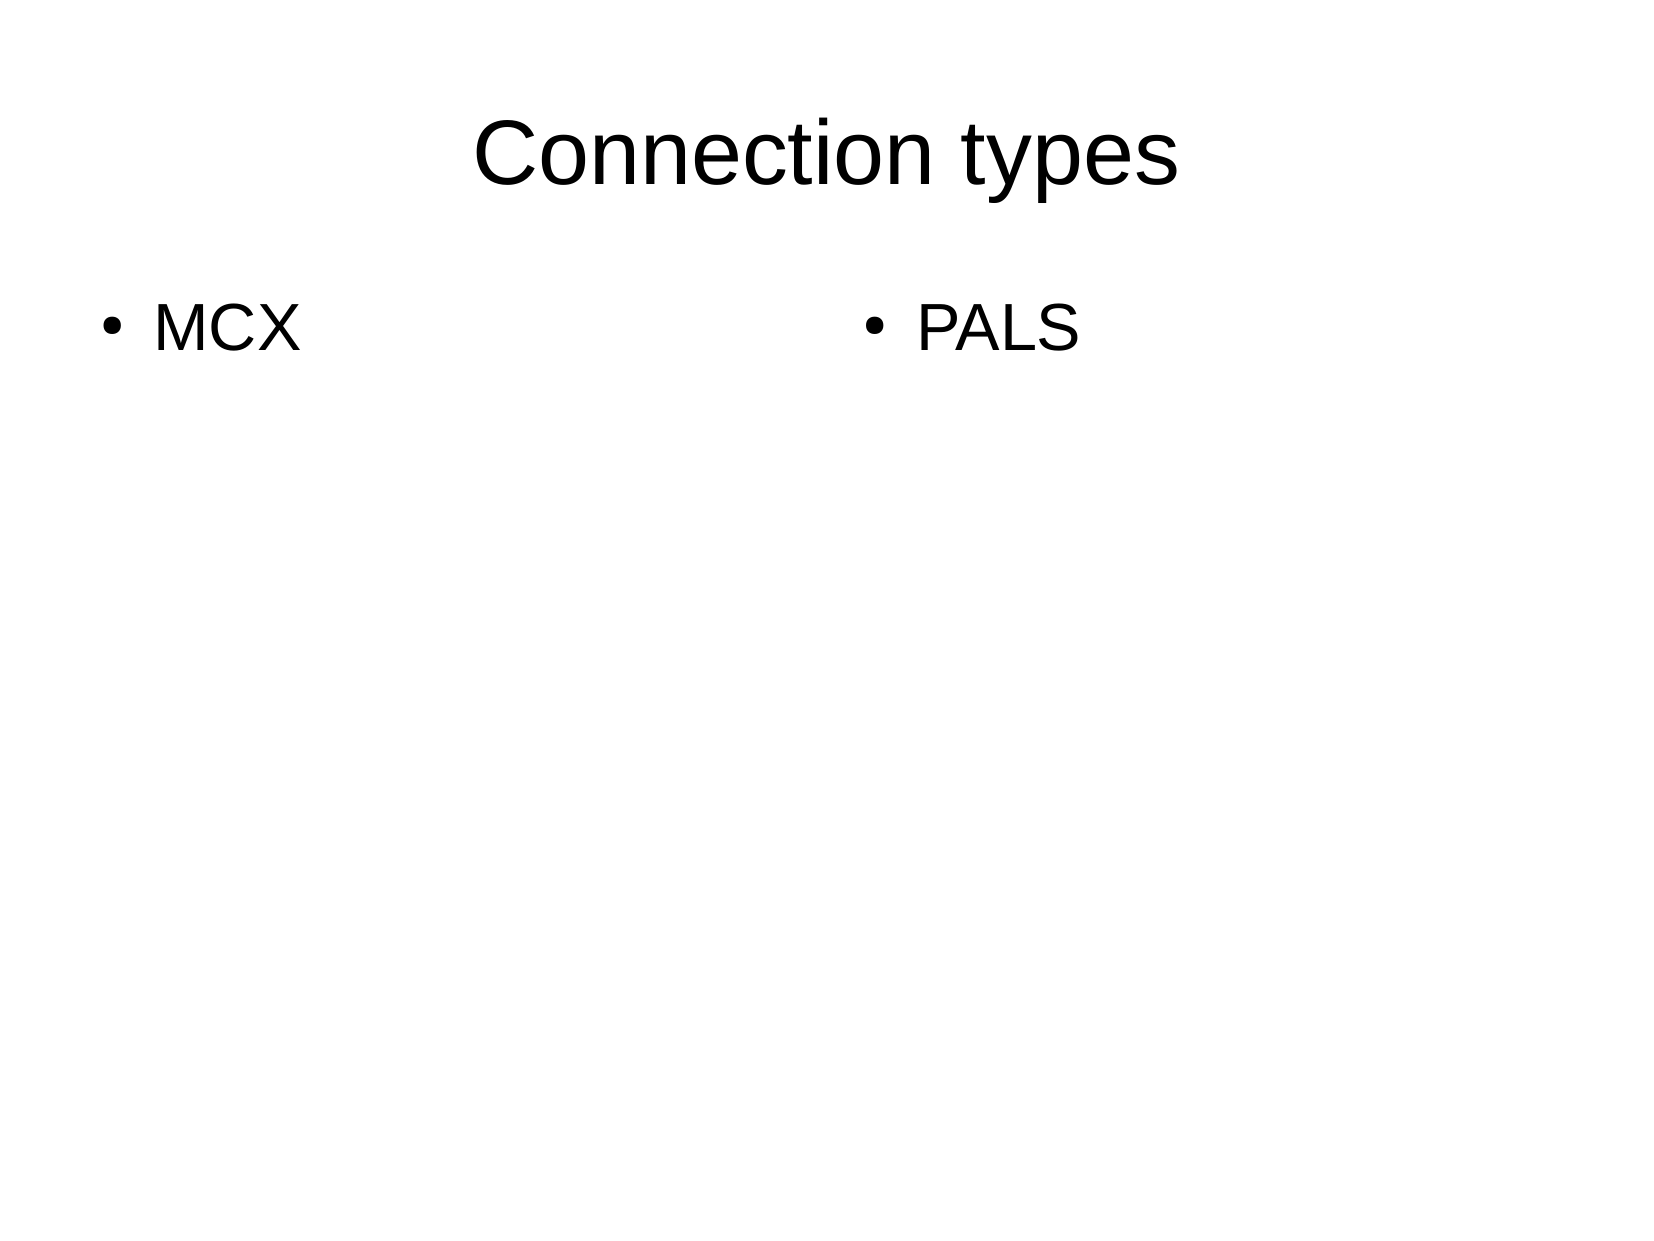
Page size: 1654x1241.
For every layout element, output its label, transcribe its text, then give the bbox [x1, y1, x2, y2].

title Connection types [82, 49, 1571, 257]
list MCX [82, 290, 809, 1109]
list PALS [845, 290, 1572, 1109]
